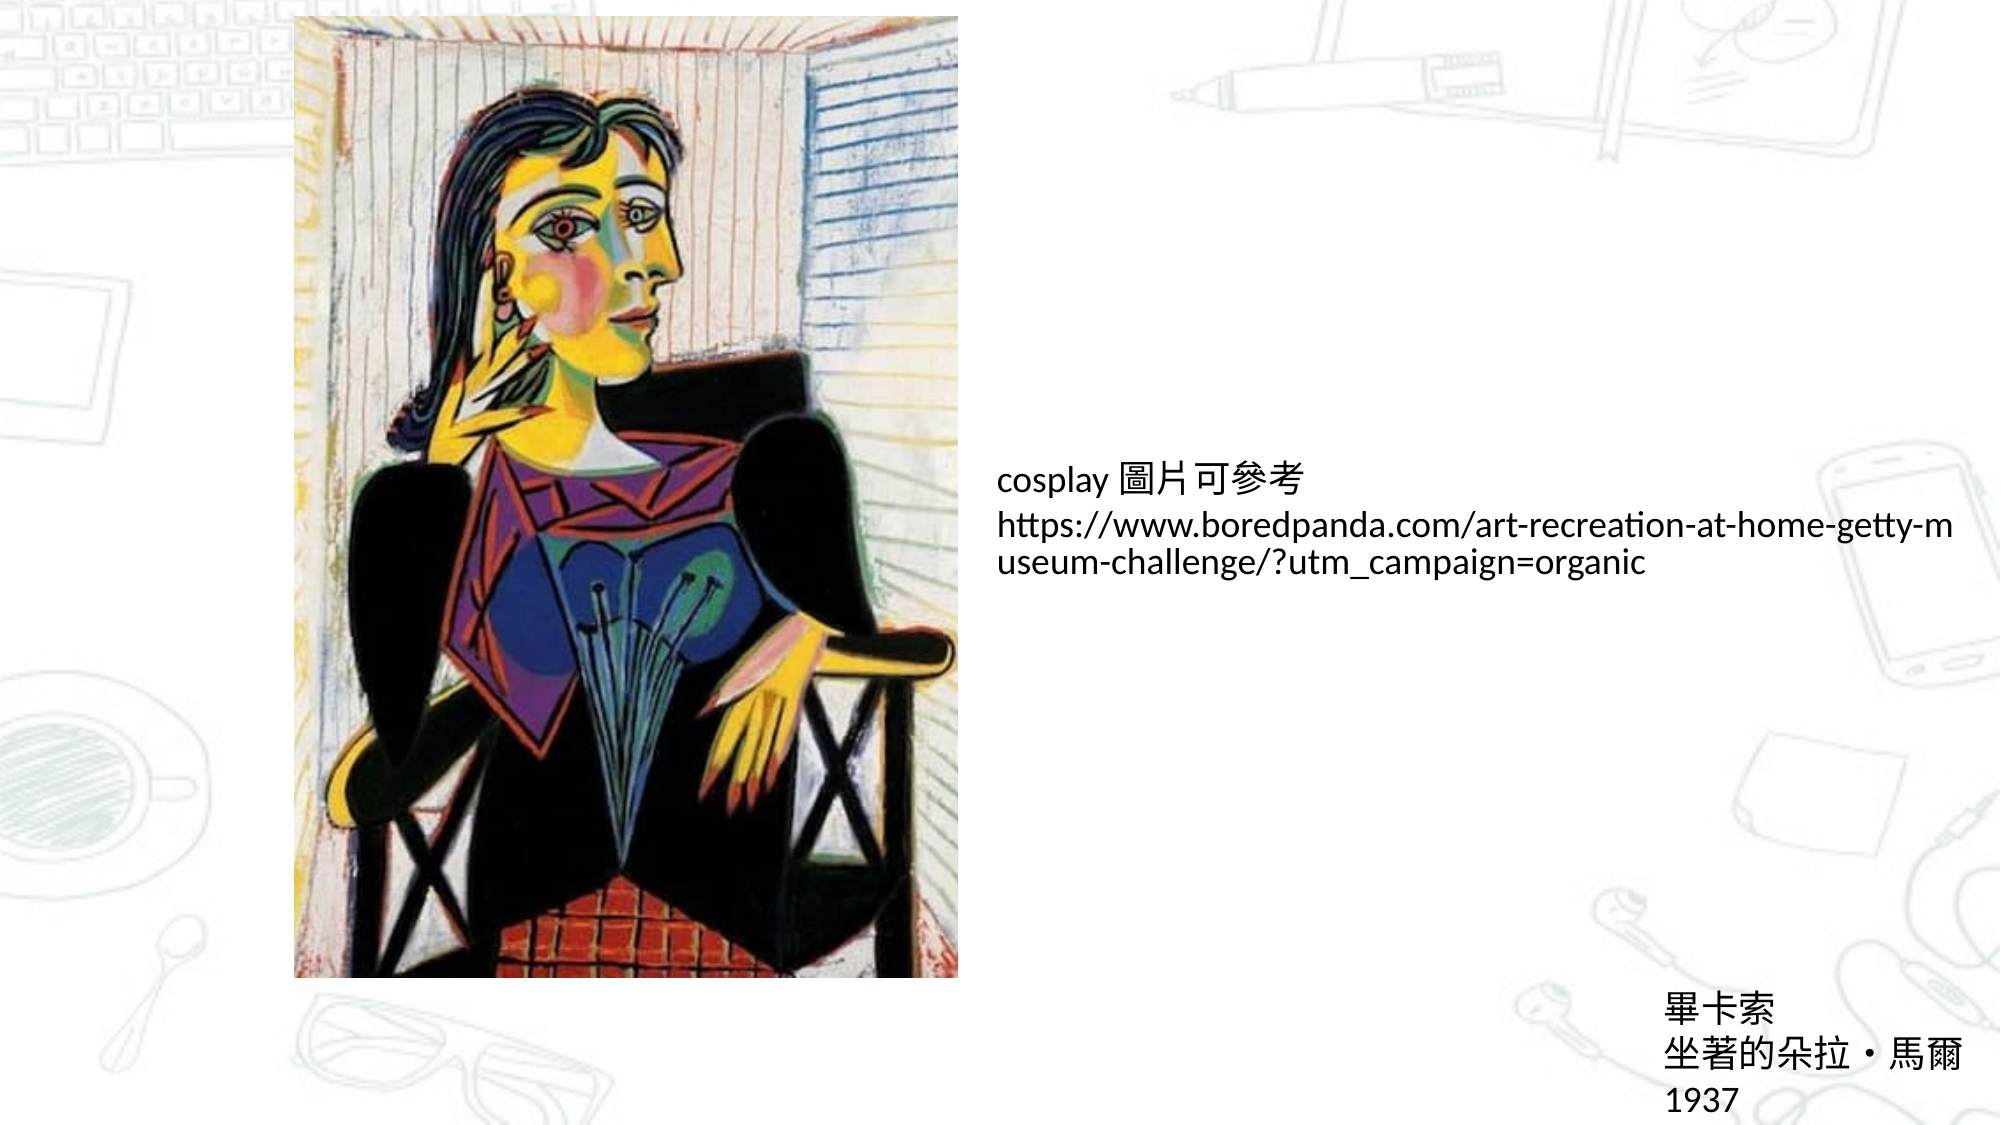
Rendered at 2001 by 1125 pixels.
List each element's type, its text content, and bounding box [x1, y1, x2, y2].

text_box 畢卡索 坐著的朵拉‧馬爾 1937 [1649, 978, 1979, 1125]
picture [294, 16, 959, 979]
text_box cosplay圖片可參考 https://www.boredpanda.com/art-recreation-at-home-getty-museum-challenge/?utm_campaign=organic [982, 447, 1982, 552]
